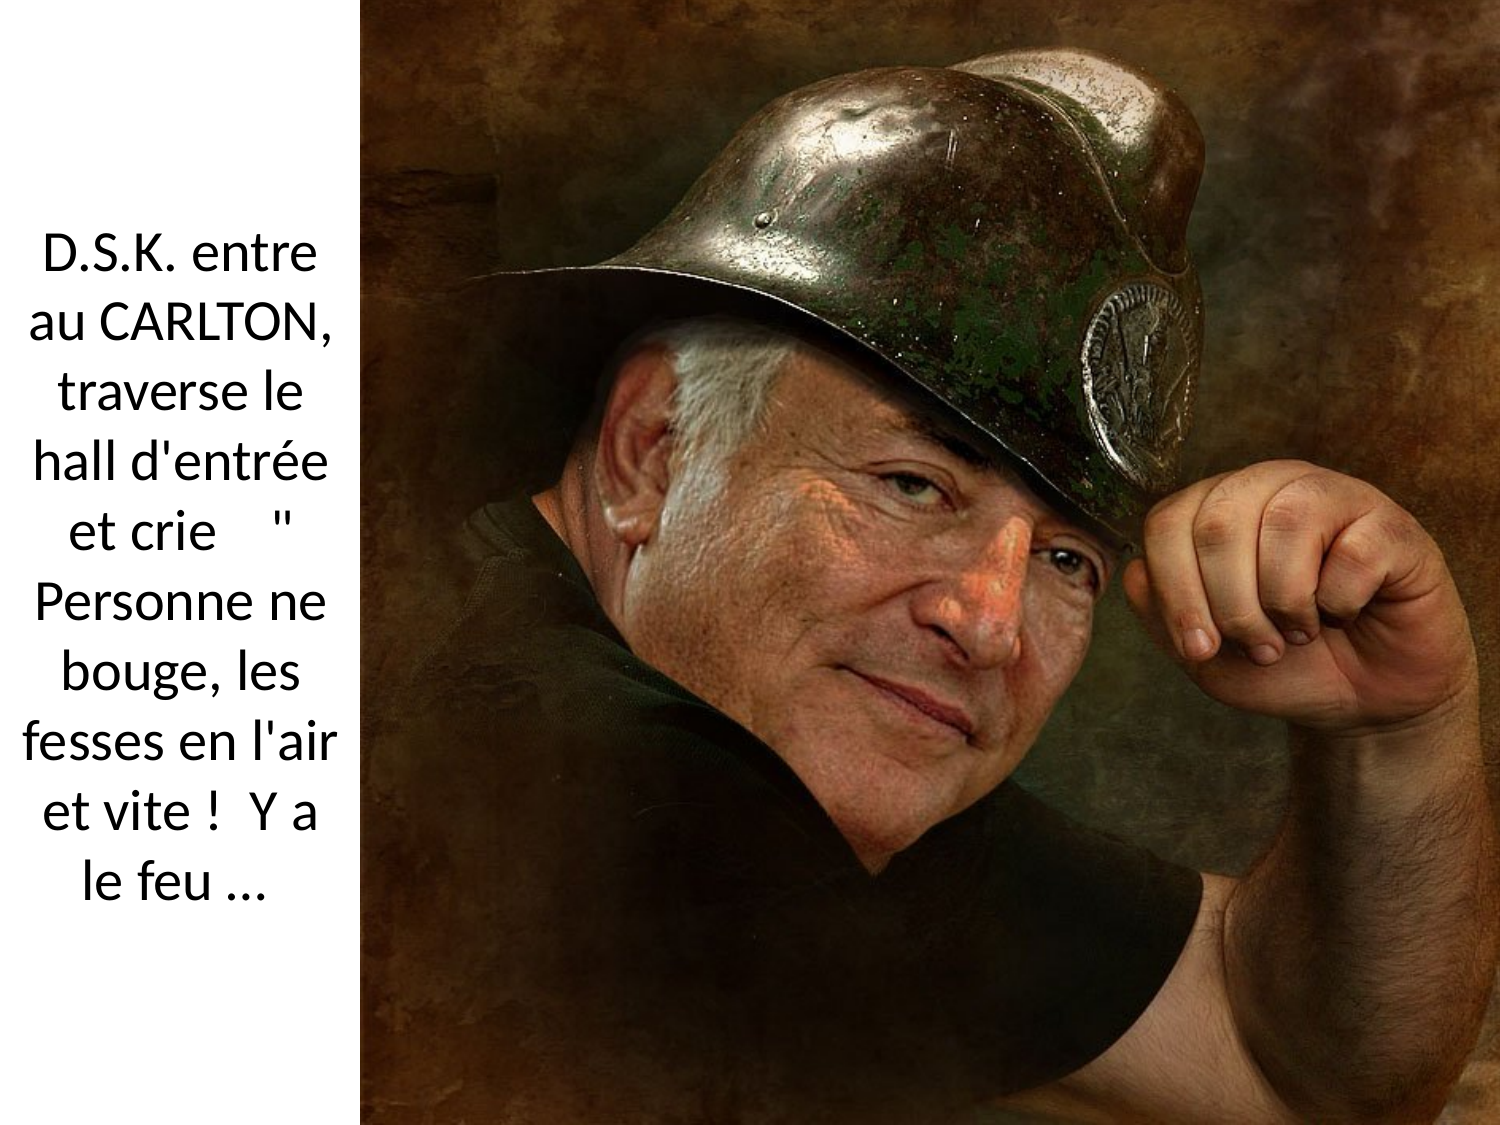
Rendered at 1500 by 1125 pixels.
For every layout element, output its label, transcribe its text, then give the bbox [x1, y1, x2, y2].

picture [360, 0, 1500, 1125]
title D.S.K. entre au CARLTON, traverse le hall d'entrée et crie " Personne ne bouge, les fesses en l'air et vite ! Y a le feu … [0, 0, 360, 1125]
